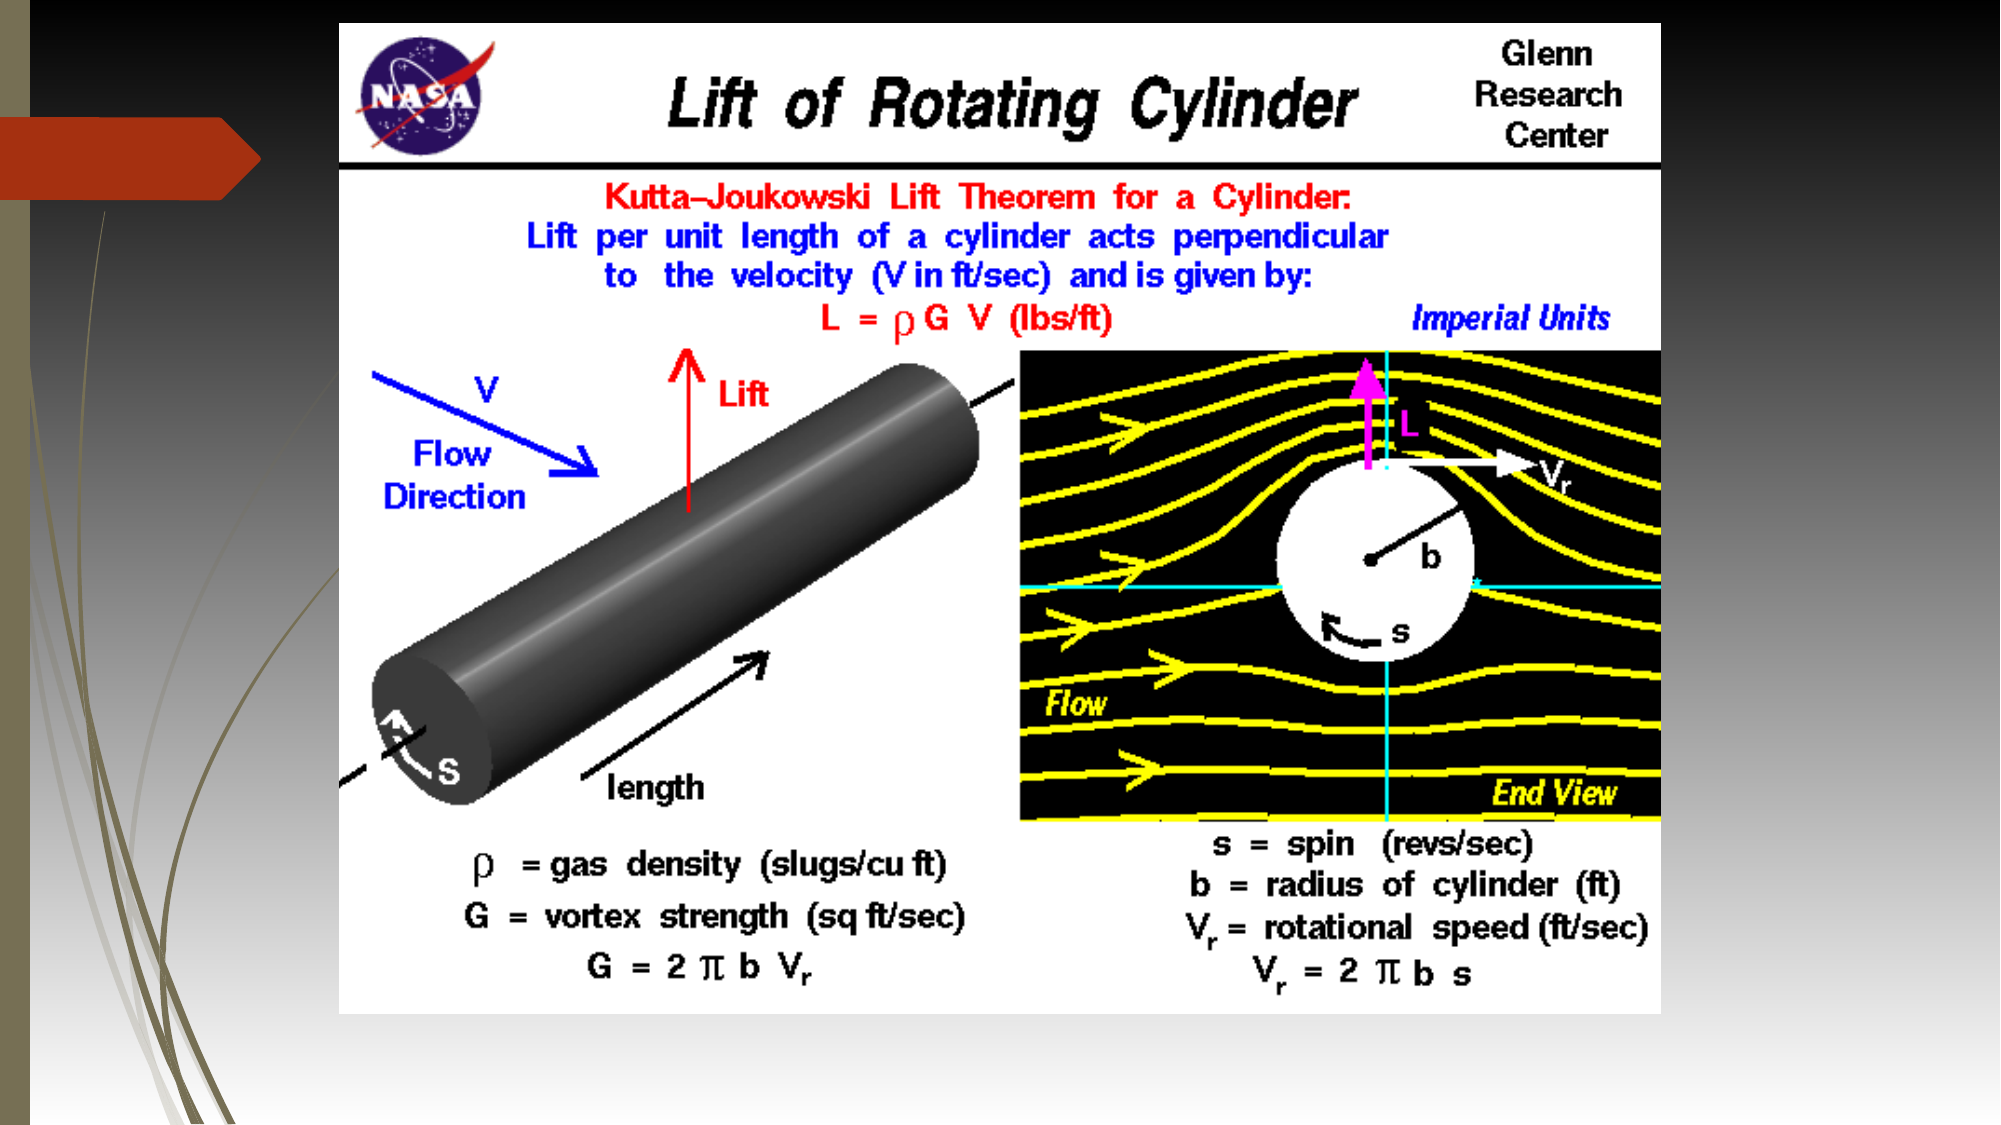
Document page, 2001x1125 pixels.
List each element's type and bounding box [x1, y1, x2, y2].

title [1661, 102, 1888, 313]
picture [339, 23, 1661, 1014]
